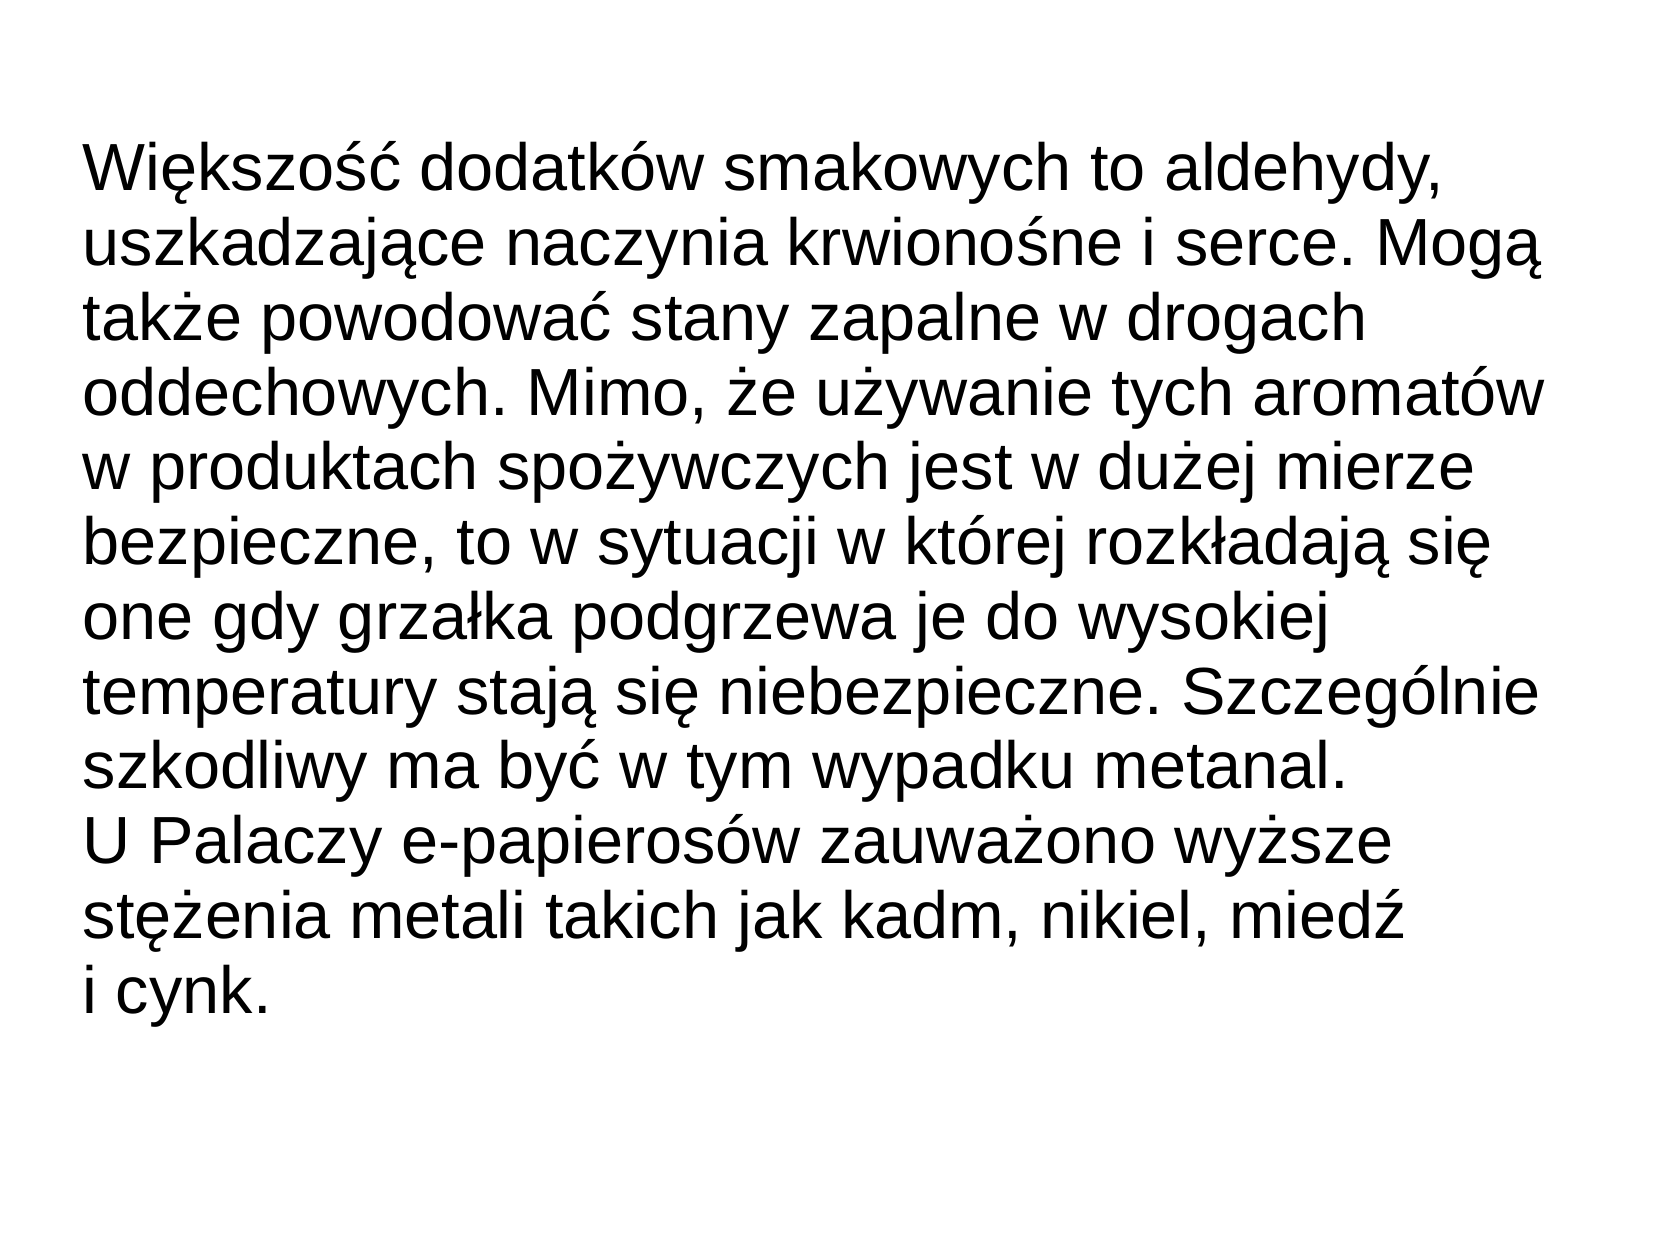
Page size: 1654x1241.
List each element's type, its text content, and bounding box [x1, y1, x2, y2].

subtitle Większość dodatków smakowych to aldehydy, uszkadzające naczynia krwionośne i serce. Mogą także powodować stany zapalne w drogach oddechowych. Mimo, że używanie tych aromatów w produktach spożywczych jest w dużej mierze bezpieczne, to w sytuacji w której rozkładają się one gdy grzałka podgrzewa je do wysokiej temperatury stają się niebezpieczne. Szczególnie szkodliwy ma być w tym wypadku metanal. U Palaczy e-papierosów zauważono wyższe stężenia metali takich jak kadm, nikiel, miedź i cynk. [82, 49, 1571, 1109]
